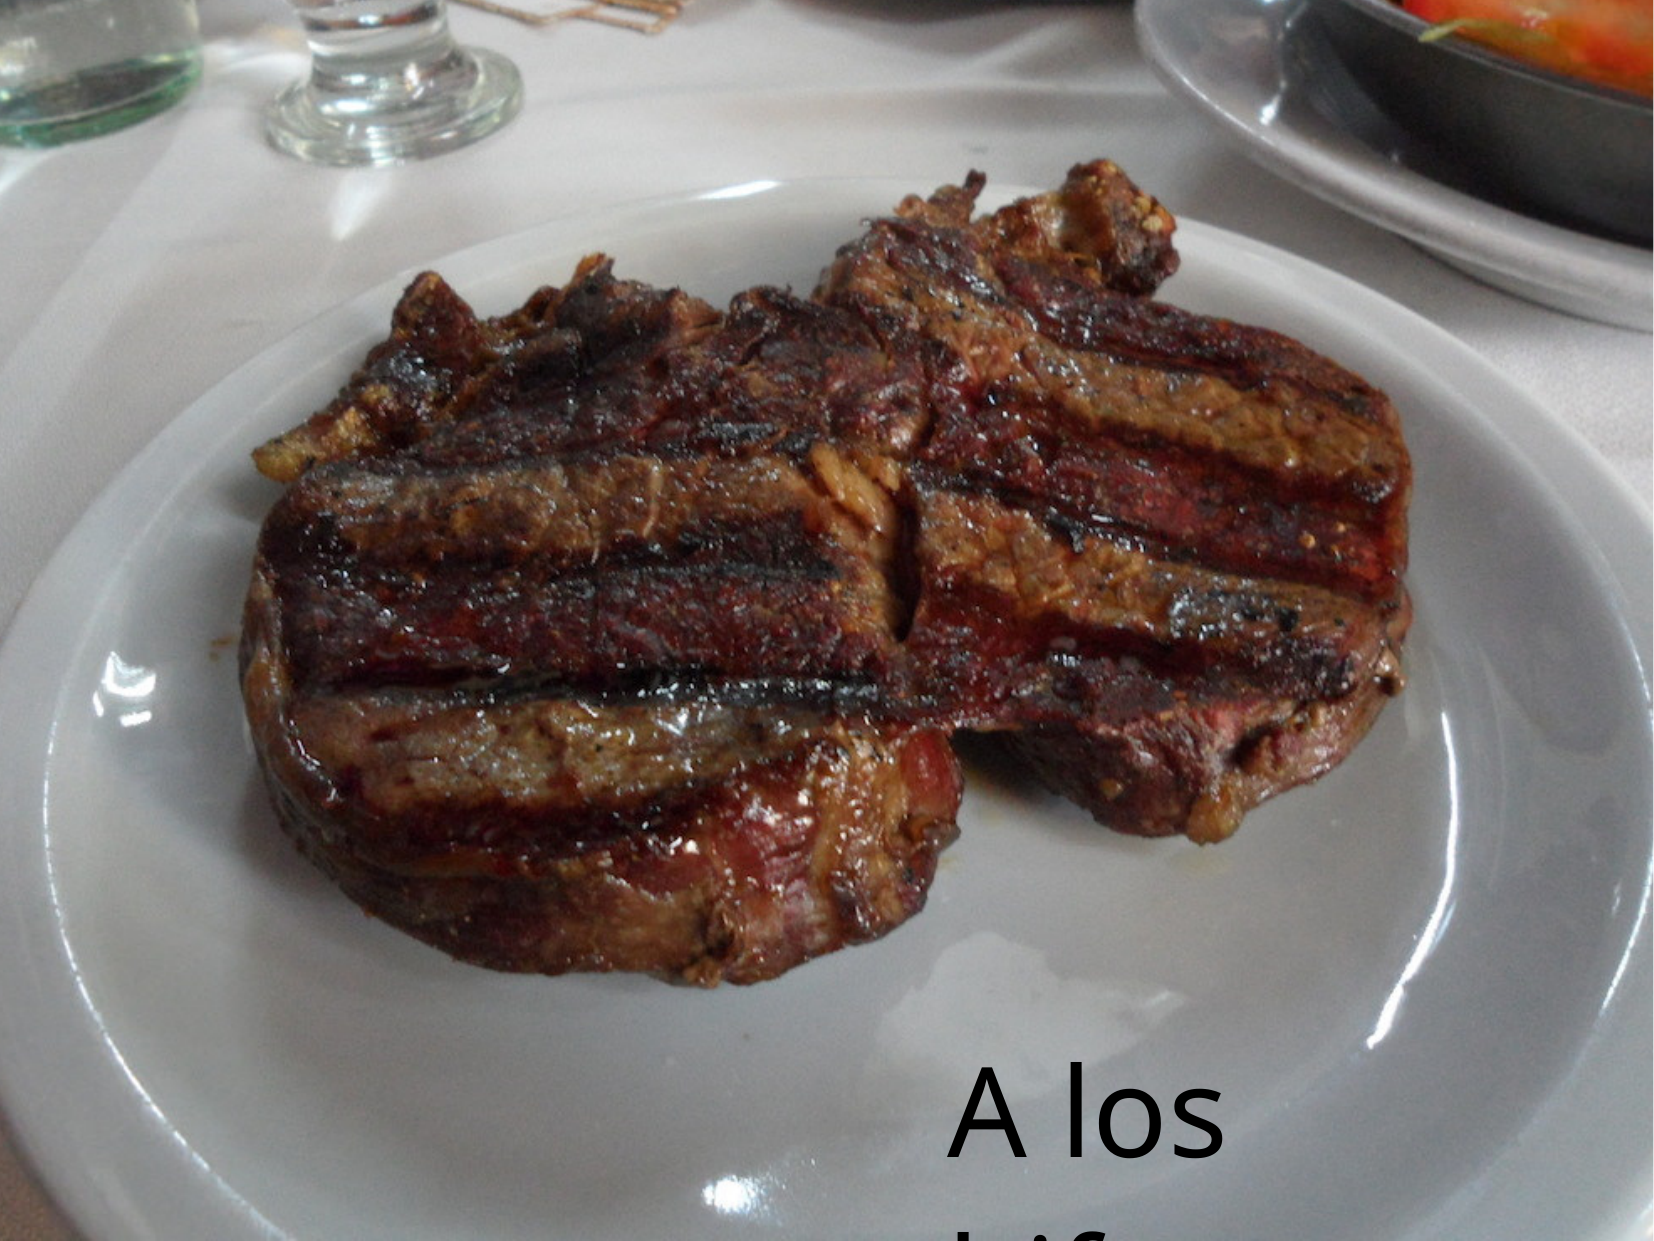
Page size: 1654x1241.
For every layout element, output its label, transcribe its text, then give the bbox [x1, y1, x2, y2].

picture [0, 0, 1654, 1241]
text_box A los bifes [933, 1016, 1548, 1193]
